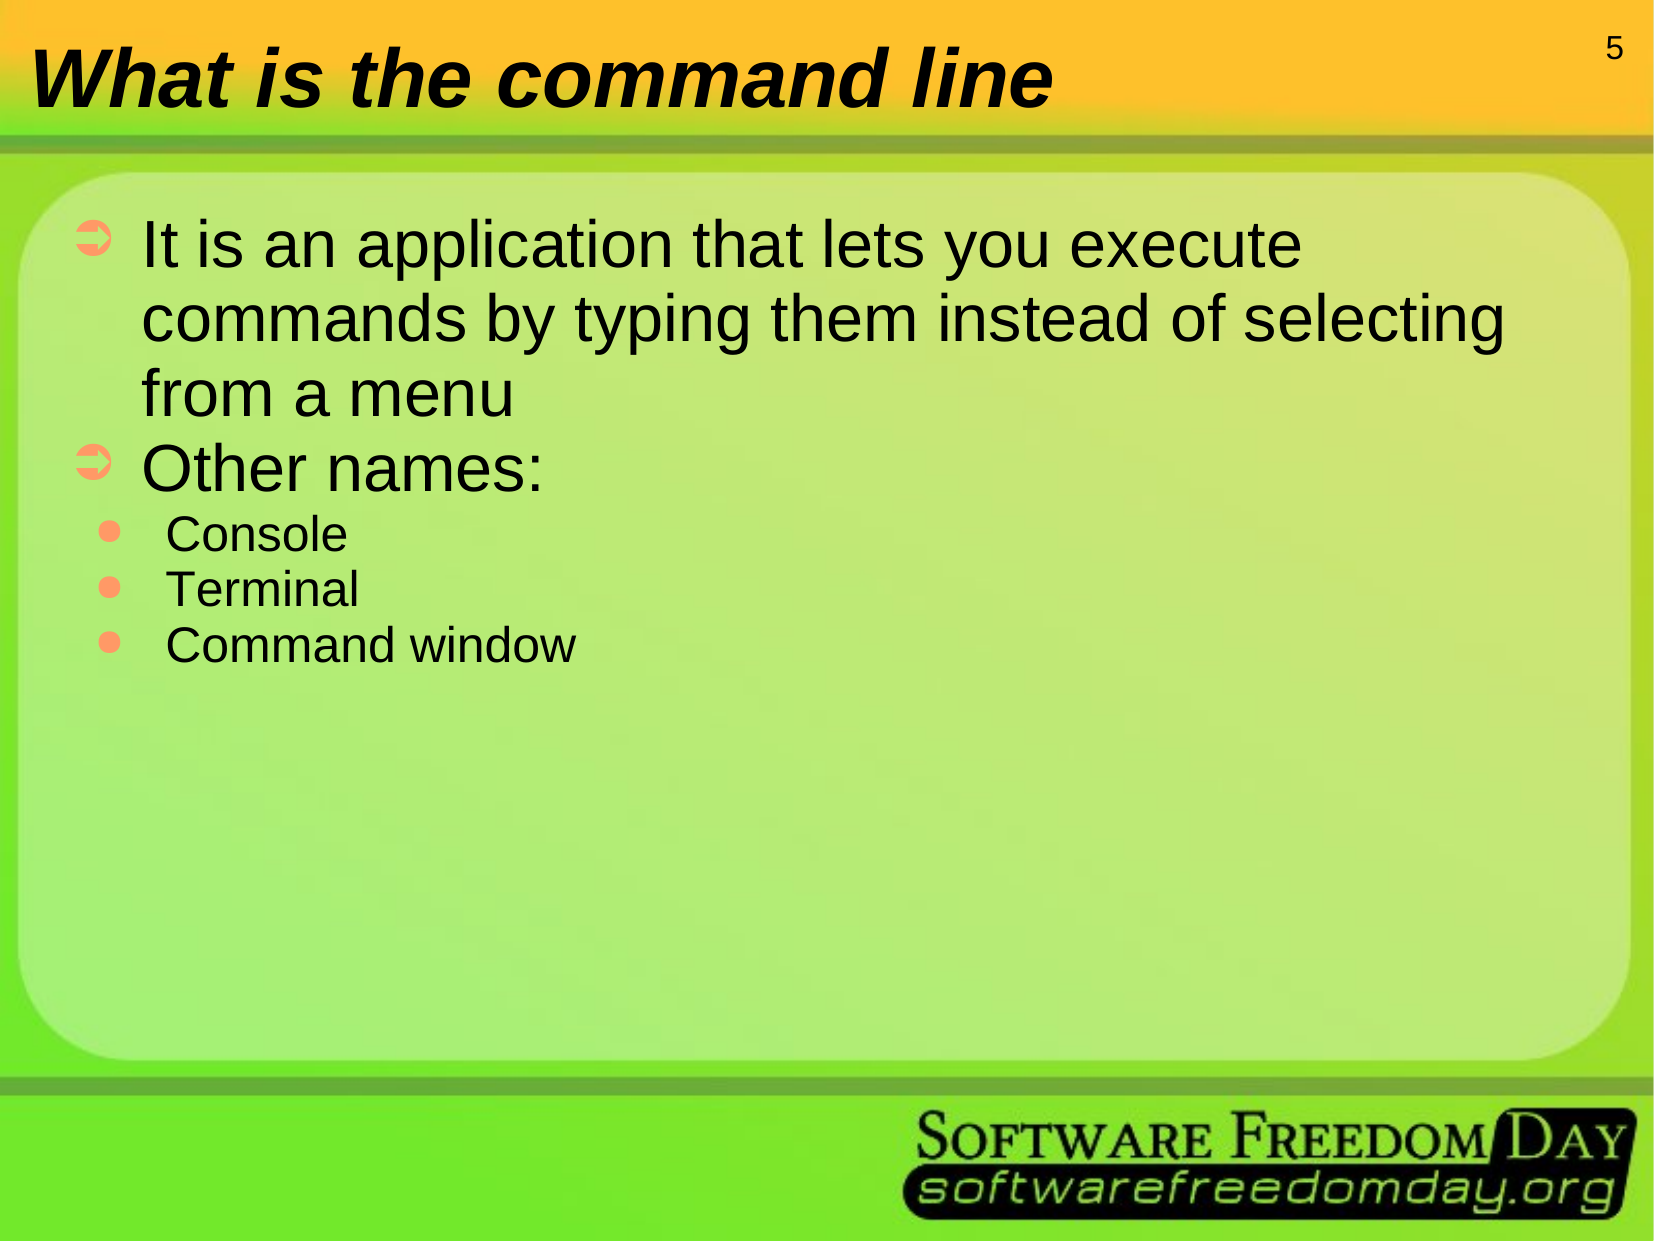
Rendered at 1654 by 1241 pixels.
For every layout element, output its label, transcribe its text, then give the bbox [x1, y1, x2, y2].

picture [0, 0, 1654, 1241]
title What is the command line [29, 0, 1442, 159]
list It is an application that lets you execute commands by typing them instead of selecting from a menu Other names: Console Terminal Command window [59, 206, 1595, 1026]
